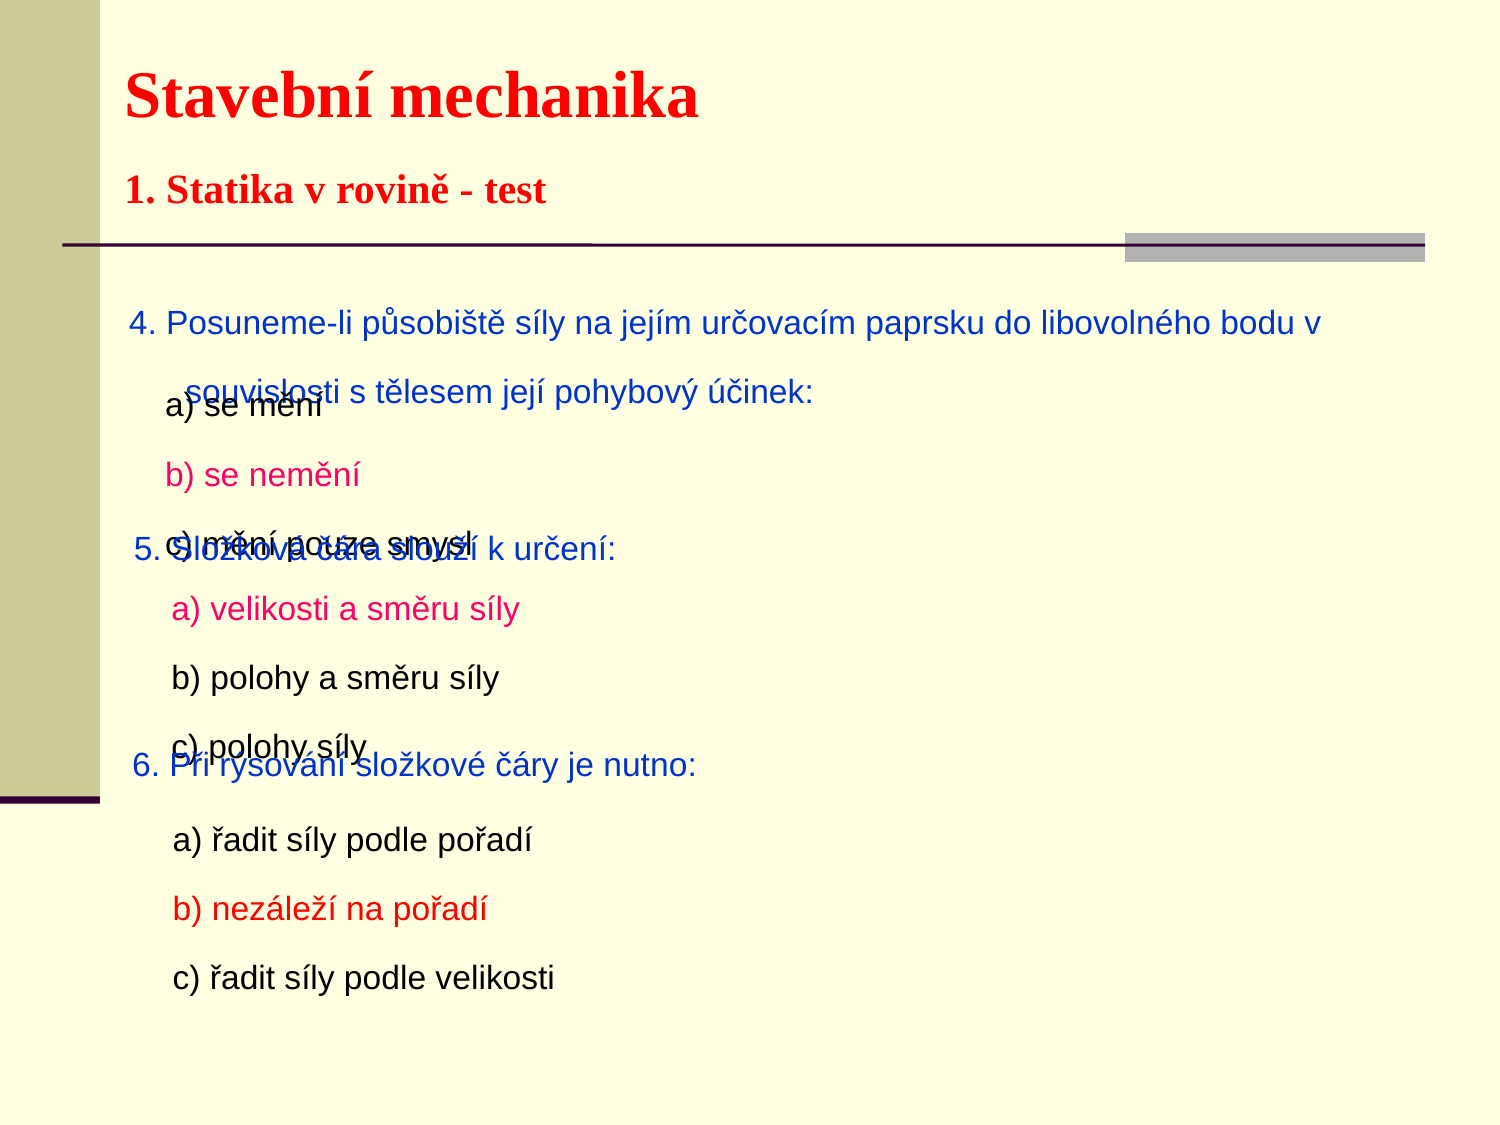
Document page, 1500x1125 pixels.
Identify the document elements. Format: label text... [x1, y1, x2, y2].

text_box 6. Při rýsování složkové čáry je nutno: [117, 706, 1380, 762]
text_box a) velikosti a směru síly b) polohy a směru síly c) polohy síly [156, 549, 1024, 706]
text_box a) řadit síly podle pořadí b) nezáleží na pořadí c) řadit síly podle velikosti [157, 781, 1025, 957]
text_box 5. Složková čára slouží k určení: [118, 490, 1382, 546]
text_box a) se mění b) se nemění c) mění pouze smysl [150, 346, 1018, 490]
text_box Stavební mechanika [109, 43, 730, 134]
text_box 1. Statika v rovině - test [109, 134, 1384, 239]
text_box 4. Posuneme-li působiště síly na jejím určovacím paprsku do libovolného bodu v souvislosti s tělesem její pohybový účinek: [114, 264, 1377, 360]
